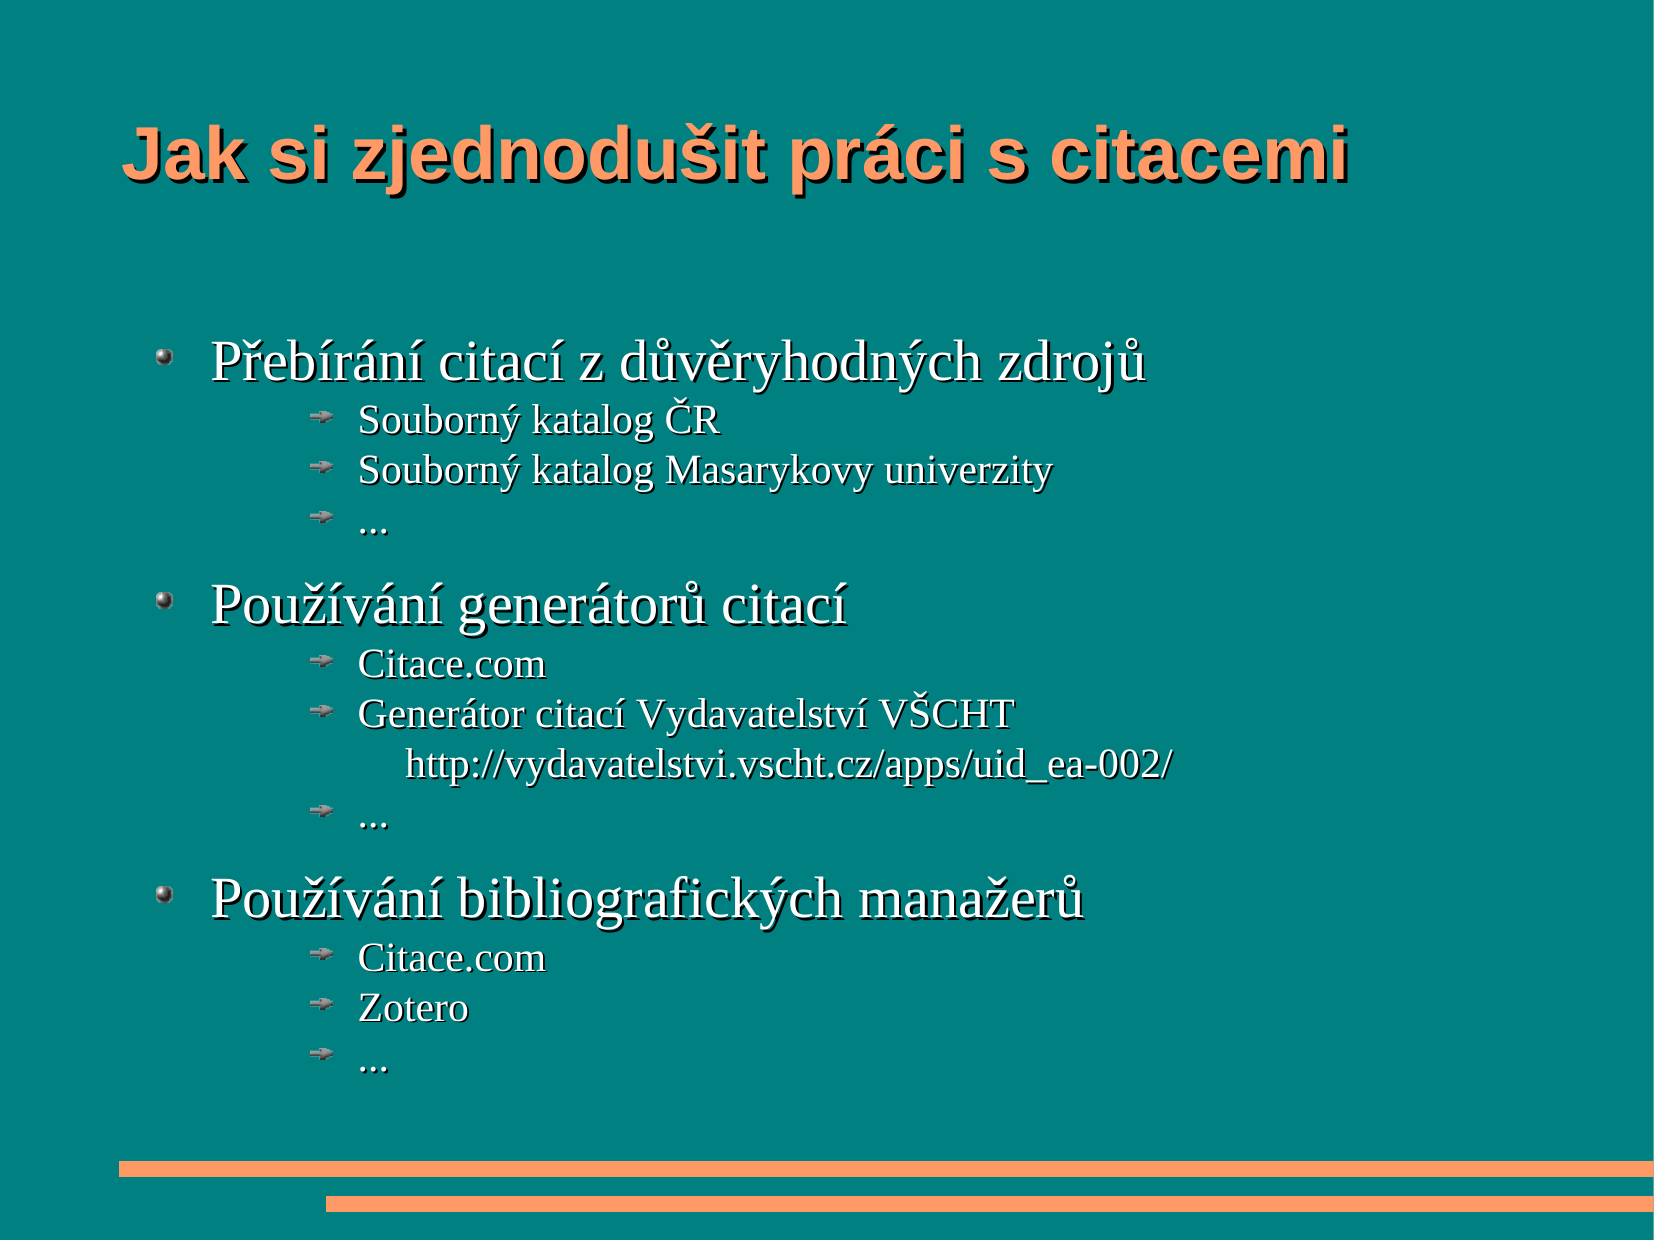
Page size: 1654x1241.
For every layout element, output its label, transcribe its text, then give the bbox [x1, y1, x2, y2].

title Jak si zjednodušit práci s citacemi [121, 46, 1534, 254]
list Přebírání citací z důvěryhodných zdrojů Souborný katalog ČR Souborný katalog Masarykovy univerzity ... Používání generátorů citací Citace.com Generátor citací Vydavatelství VŠCHT http://vydavatelstvi.vscht.cz/apps/uid_ea-002/ ... Používání bibliografických manažerů Citace.com Zotero ... [121, 322, 1561, 1132]
